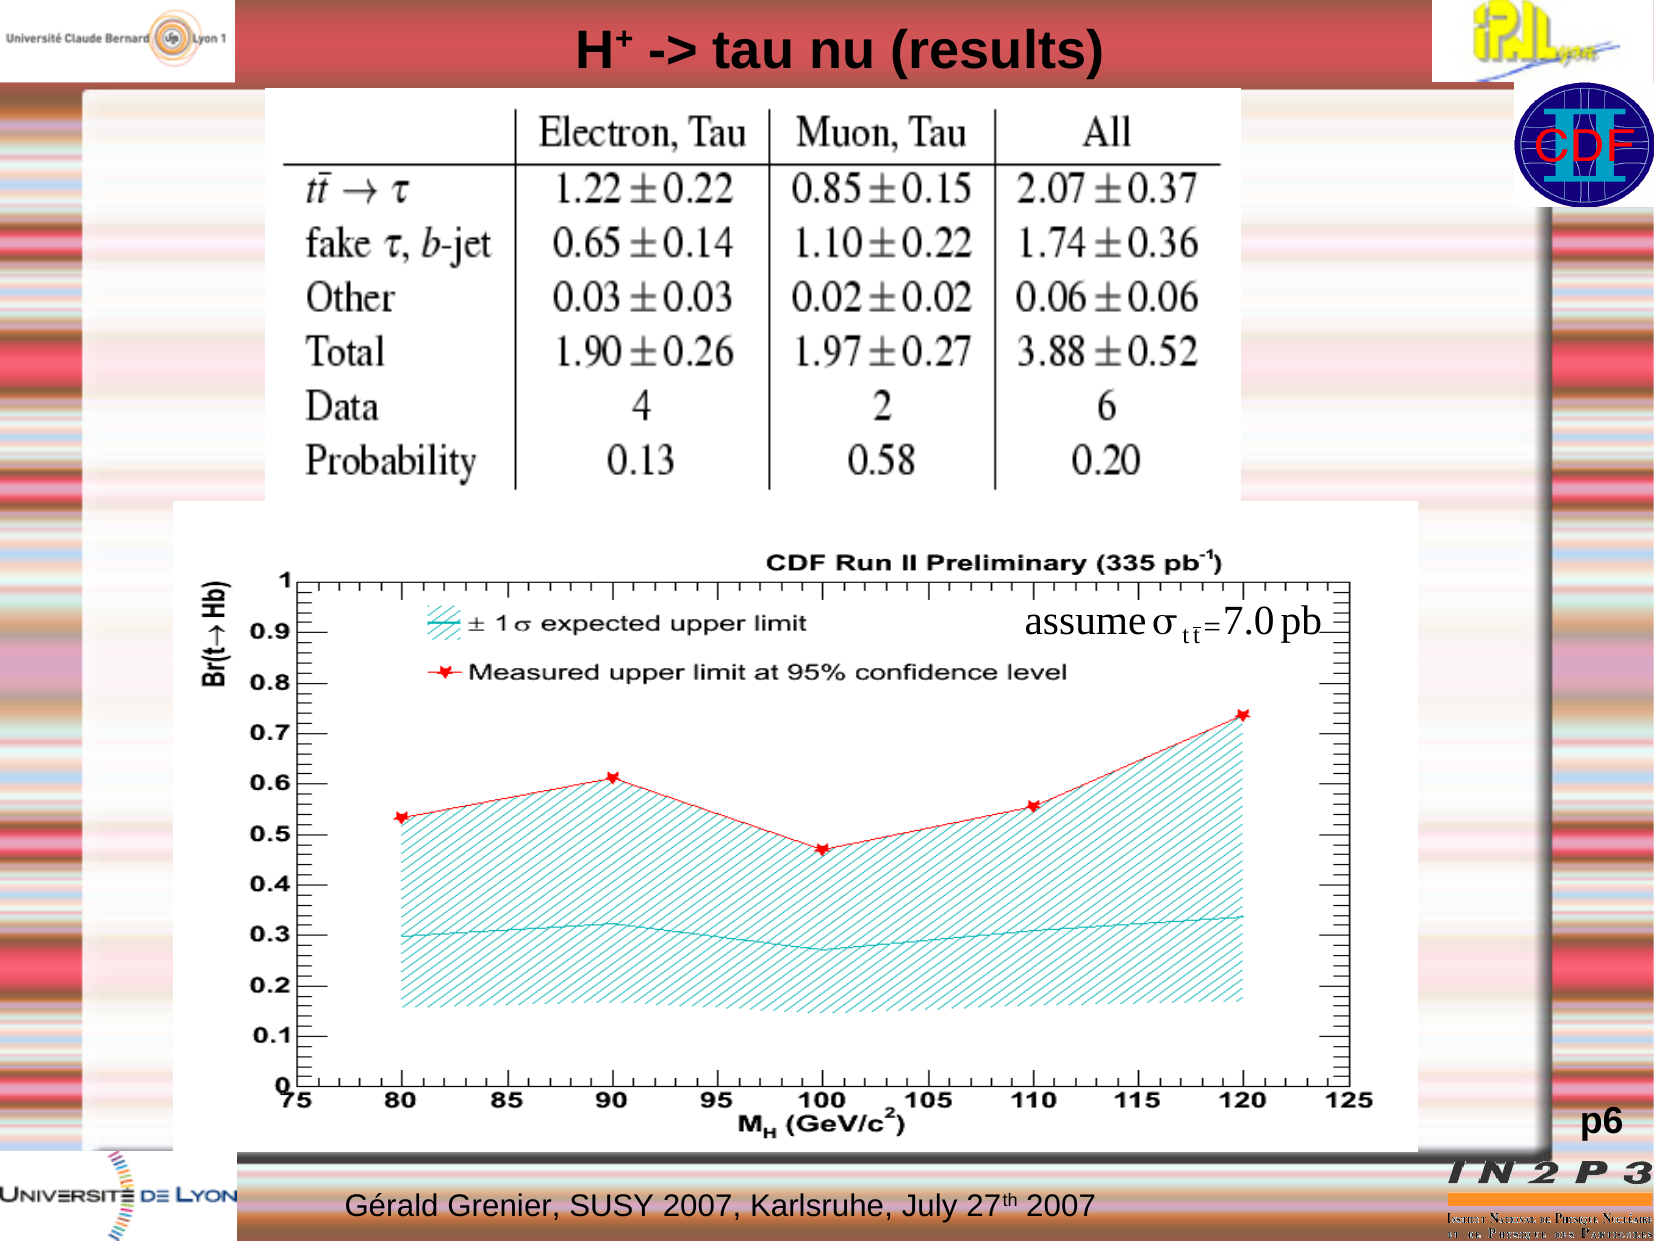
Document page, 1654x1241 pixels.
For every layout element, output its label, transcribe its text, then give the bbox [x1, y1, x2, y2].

text_box H+ -> tau nu (results) [561, 11, 1120, 88]
chart [1018, 597, 1329, 650]
picture [0, 0, 1654, 1241]
